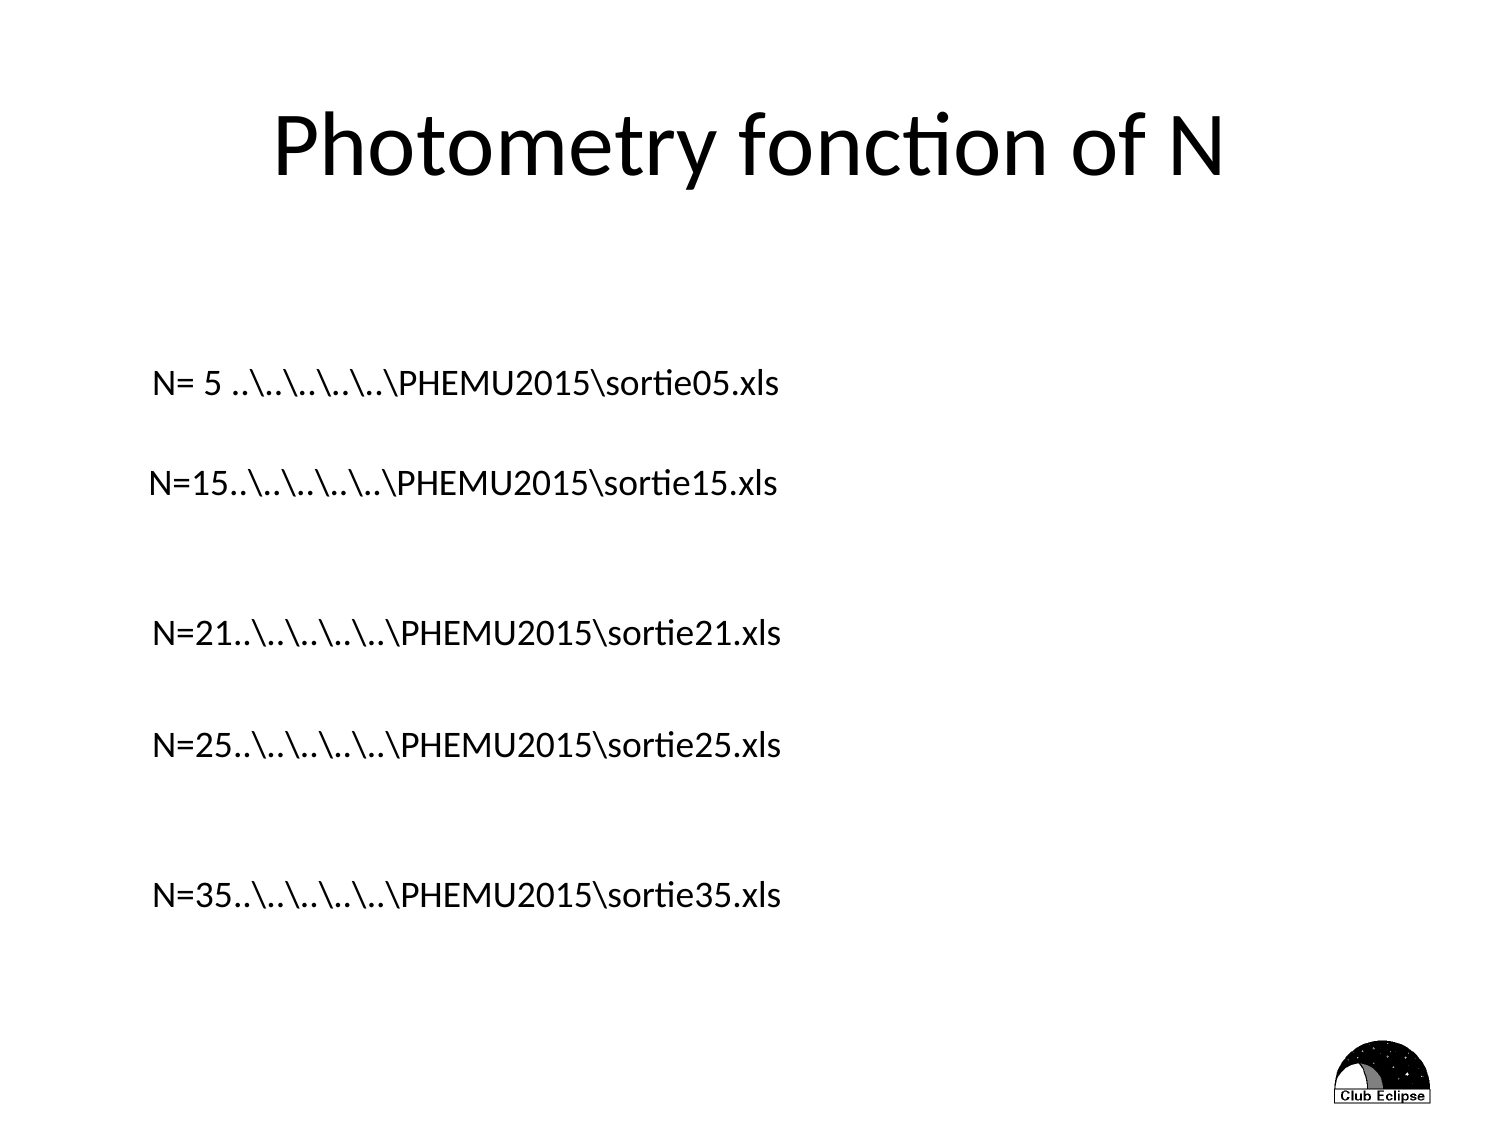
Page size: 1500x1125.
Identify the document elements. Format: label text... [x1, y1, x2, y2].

text_box N=35..\..\..\..\..\PHEMU2015\sortie35.xls [137, 862, 925, 923]
text_box N= 5 ..\..\..\..\..\PHEMU2015\sortie05.xls [137, 349, 1375, 411]
text_box N=25..\..\..\..\..\PHEMU2015\sortie25.xls [137, 712, 876, 773]
picture [1328, 1035, 1436, 1108]
title Photometry fonction of N [75, 45, 1426, 233]
text_box N=21..\..\..\..\..\PHEMU2015\sortie21.xls [137, 599, 1000, 661]
text_box N=15..\..\..\..\..\PHEMU2015\sortie15.xls [125, 449, 938, 511]
